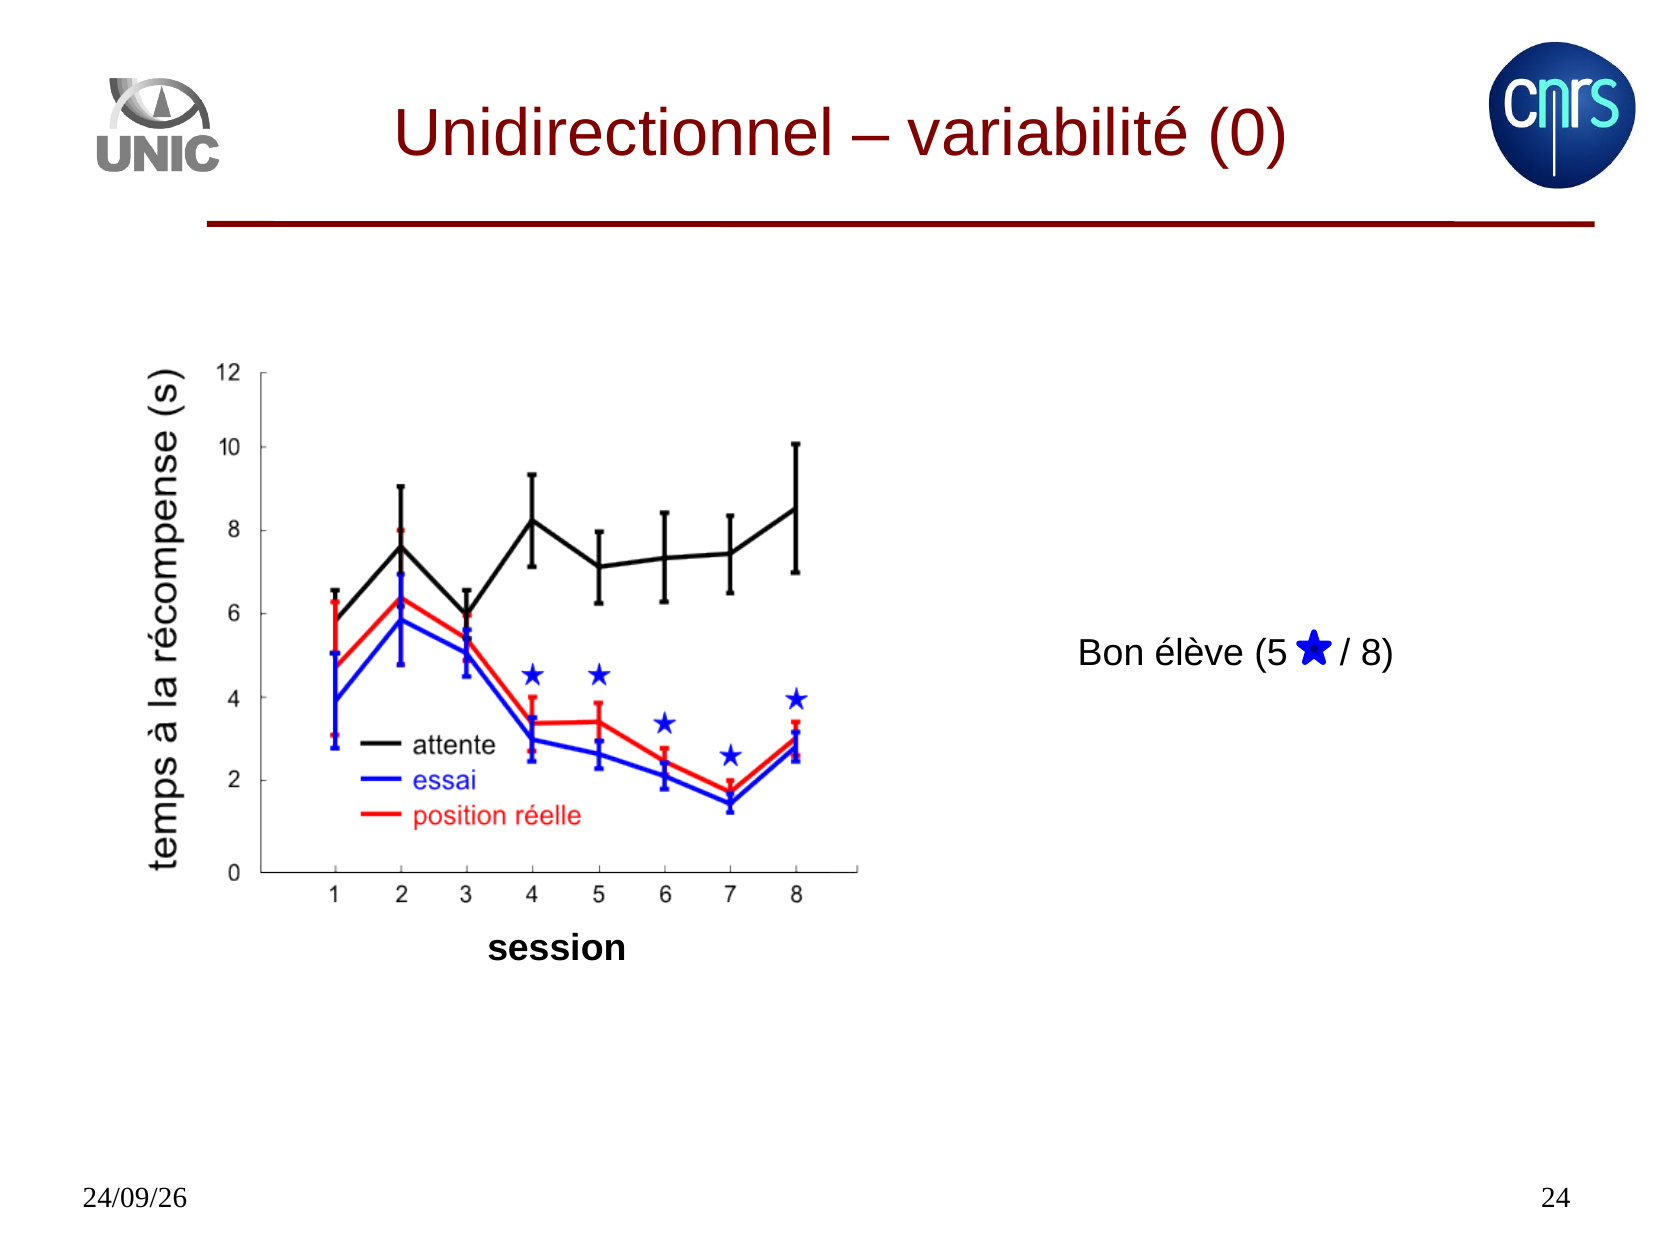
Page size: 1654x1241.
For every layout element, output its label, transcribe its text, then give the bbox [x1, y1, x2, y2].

picture [89, 65, 226, 187]
picture [1488, 41, 1636, 189]
text_box Unidirectionnel – variabilité (0) [206, 88, 1477, 207]
text_box [1299, 632, 1329, 662]
text_box <numéro> [1185, 1180, 1571, 1215]
picture [147, 363, 892, 916]
text_box Bon élève (5 / 8) [1062, 620, 1410, 680]
text_box session [472, 915, 642, 976]
text_box 13/02/12 [82, 1180, 468, 1215]
